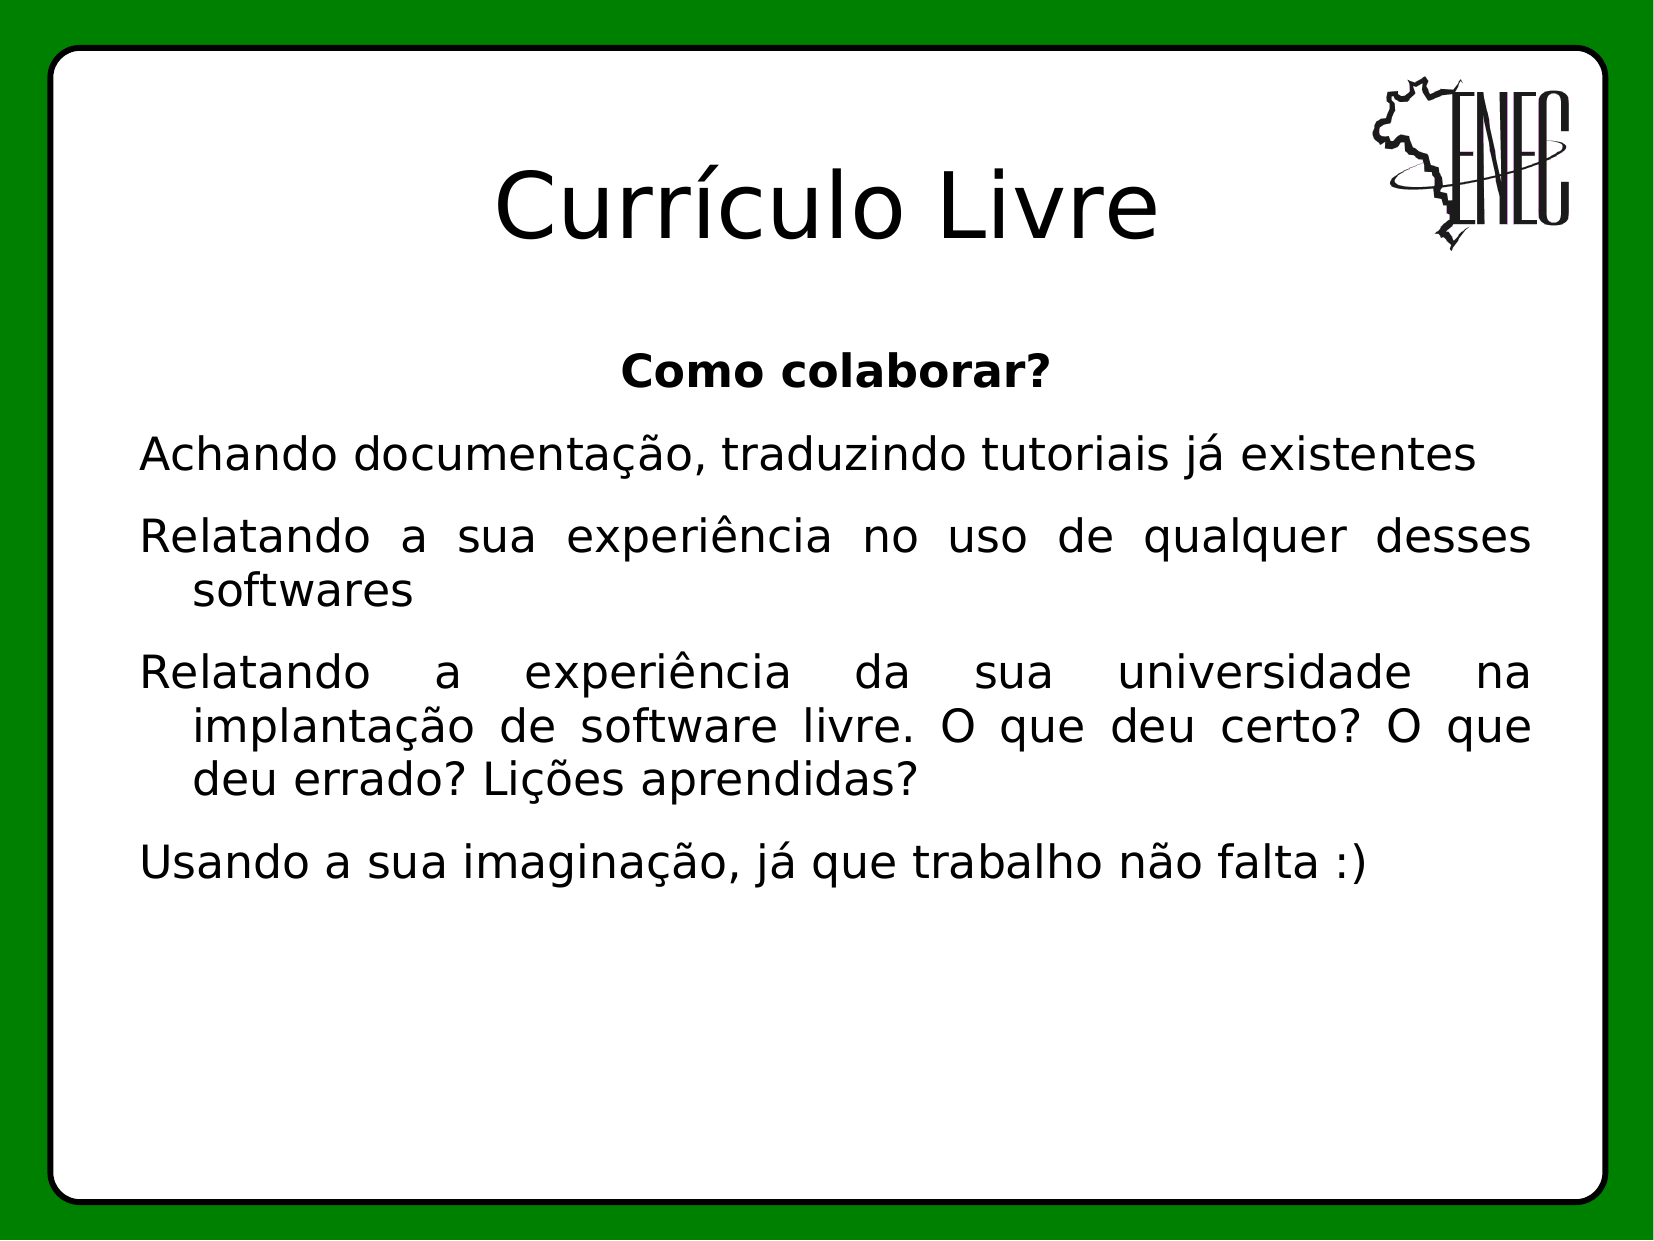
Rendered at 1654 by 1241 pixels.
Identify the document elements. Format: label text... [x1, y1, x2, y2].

list Como colaborar? Achando documentação, traduzindo tutoriais já existentes Relatando a sua experiência no uso de qualquer desses softwares Relatando a experiência da sua universidade na implantação de software livre. O que deu certo? O que deu errado? Lições aprendidas? Usando a sua imaginação, já que trabalho não falta :) [121, 344, 1534, 1127]
picture [1367, 71, 1575, 273]
title Currículo Livre [121, 102, 1534, 311]
